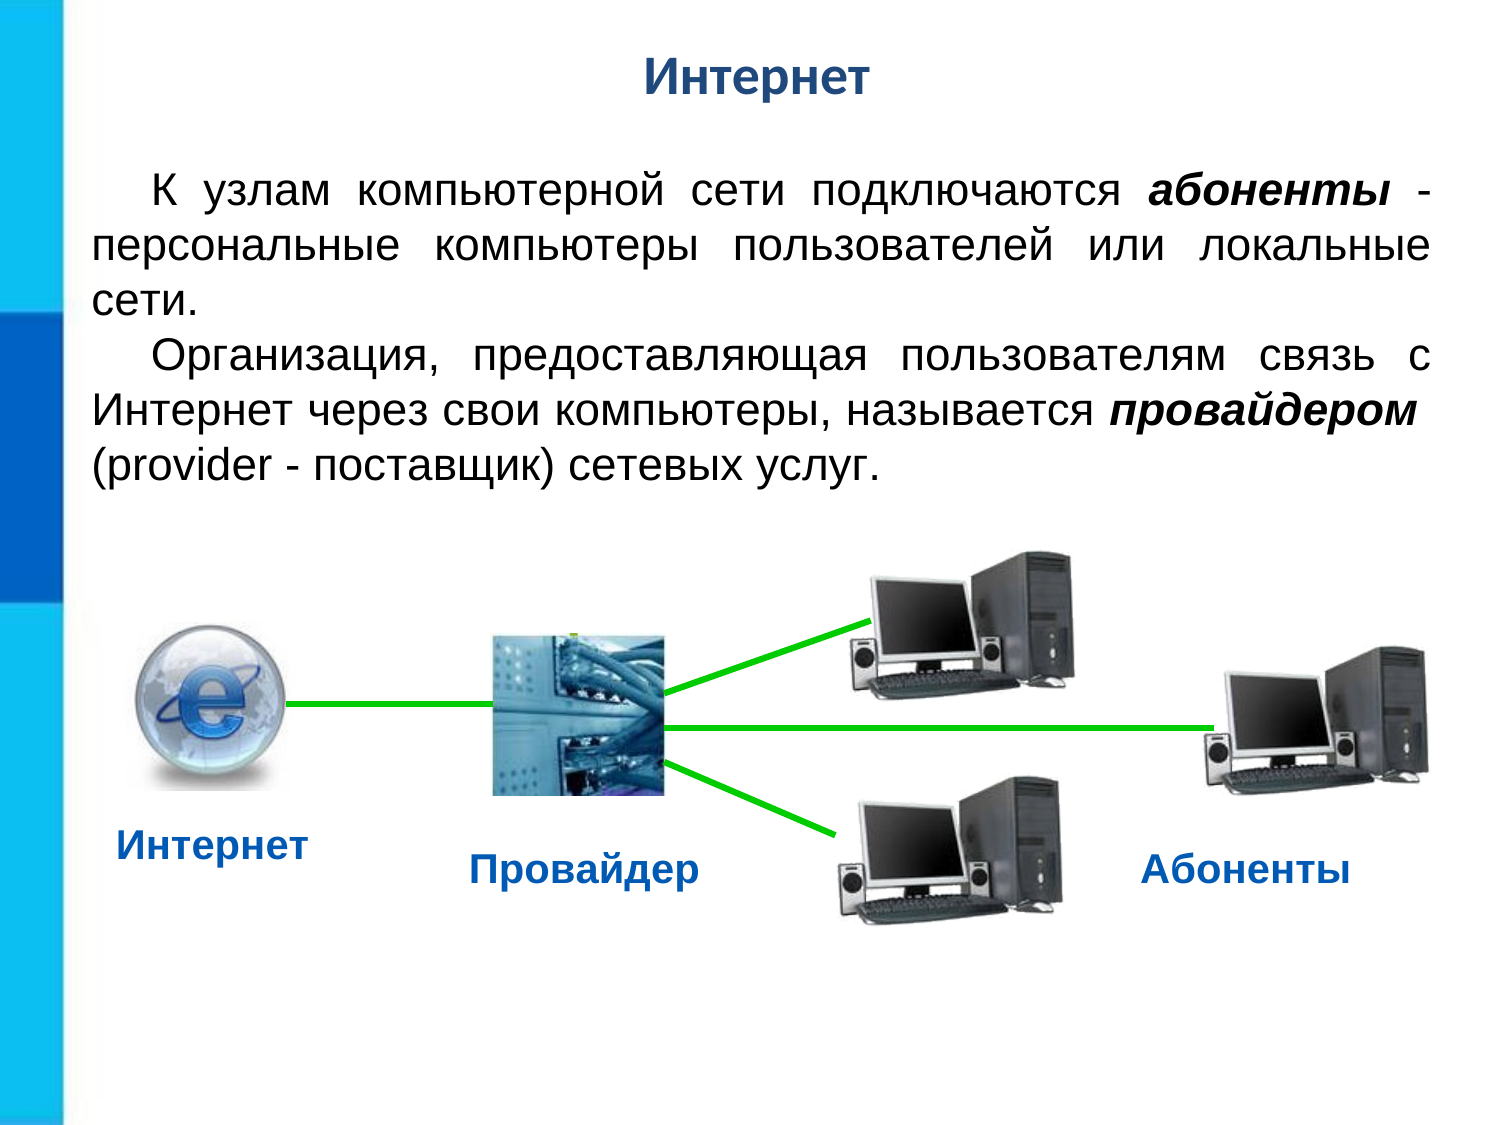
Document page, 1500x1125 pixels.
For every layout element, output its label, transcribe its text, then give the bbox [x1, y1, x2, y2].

text_box Интернет [88, 31, 1425, 114]
text_box Абоненты [1104, 834, 1388, 900]
text_box Провайдер [442, 834, 727, 900]
text_box Интернет [100, 810, 325, 876]
text_box К узлам компьютерной сети подключаются абоненты - персональные компьютеры пользователей или локальные сети. Организация, предоставляющая пользователям связь с Интернет через свои компьютеры, называется провайдером (provider - поставщик) сетевых услуг. [76, 152, 1447, 498]
picture [0, 0, 1500, 1125]
